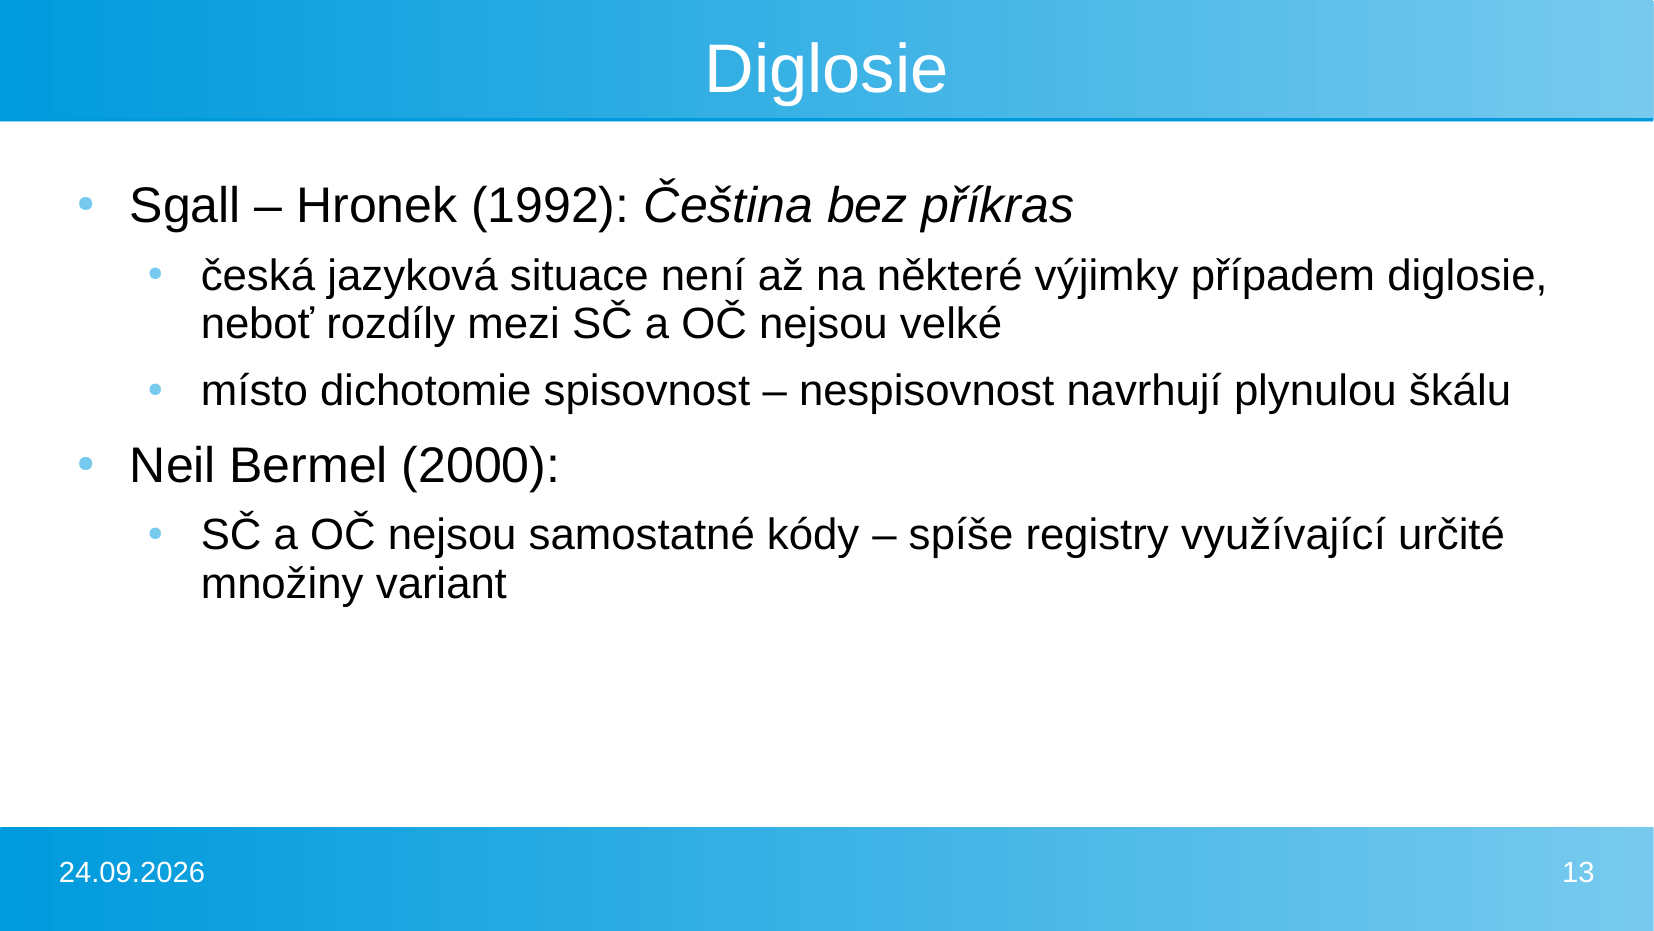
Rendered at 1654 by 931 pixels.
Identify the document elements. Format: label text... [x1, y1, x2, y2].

list Sgall – Hronek (1992): Čeština bez příkras česká jazyková situace není až na některé výjimky případem diglosie, neboť rozdíly mezi SČ a OČ nejsou velké místo dichotomie spisovnost – nespisovnost navrhují plynulou škálu Neil Bermel (2000): SČ a OČ nejsou samostatné kódy – spíše registry využívající určité množiny variant [59, 177, 1595, 768]
title Diglosie [59, 29, 1595, 108]
